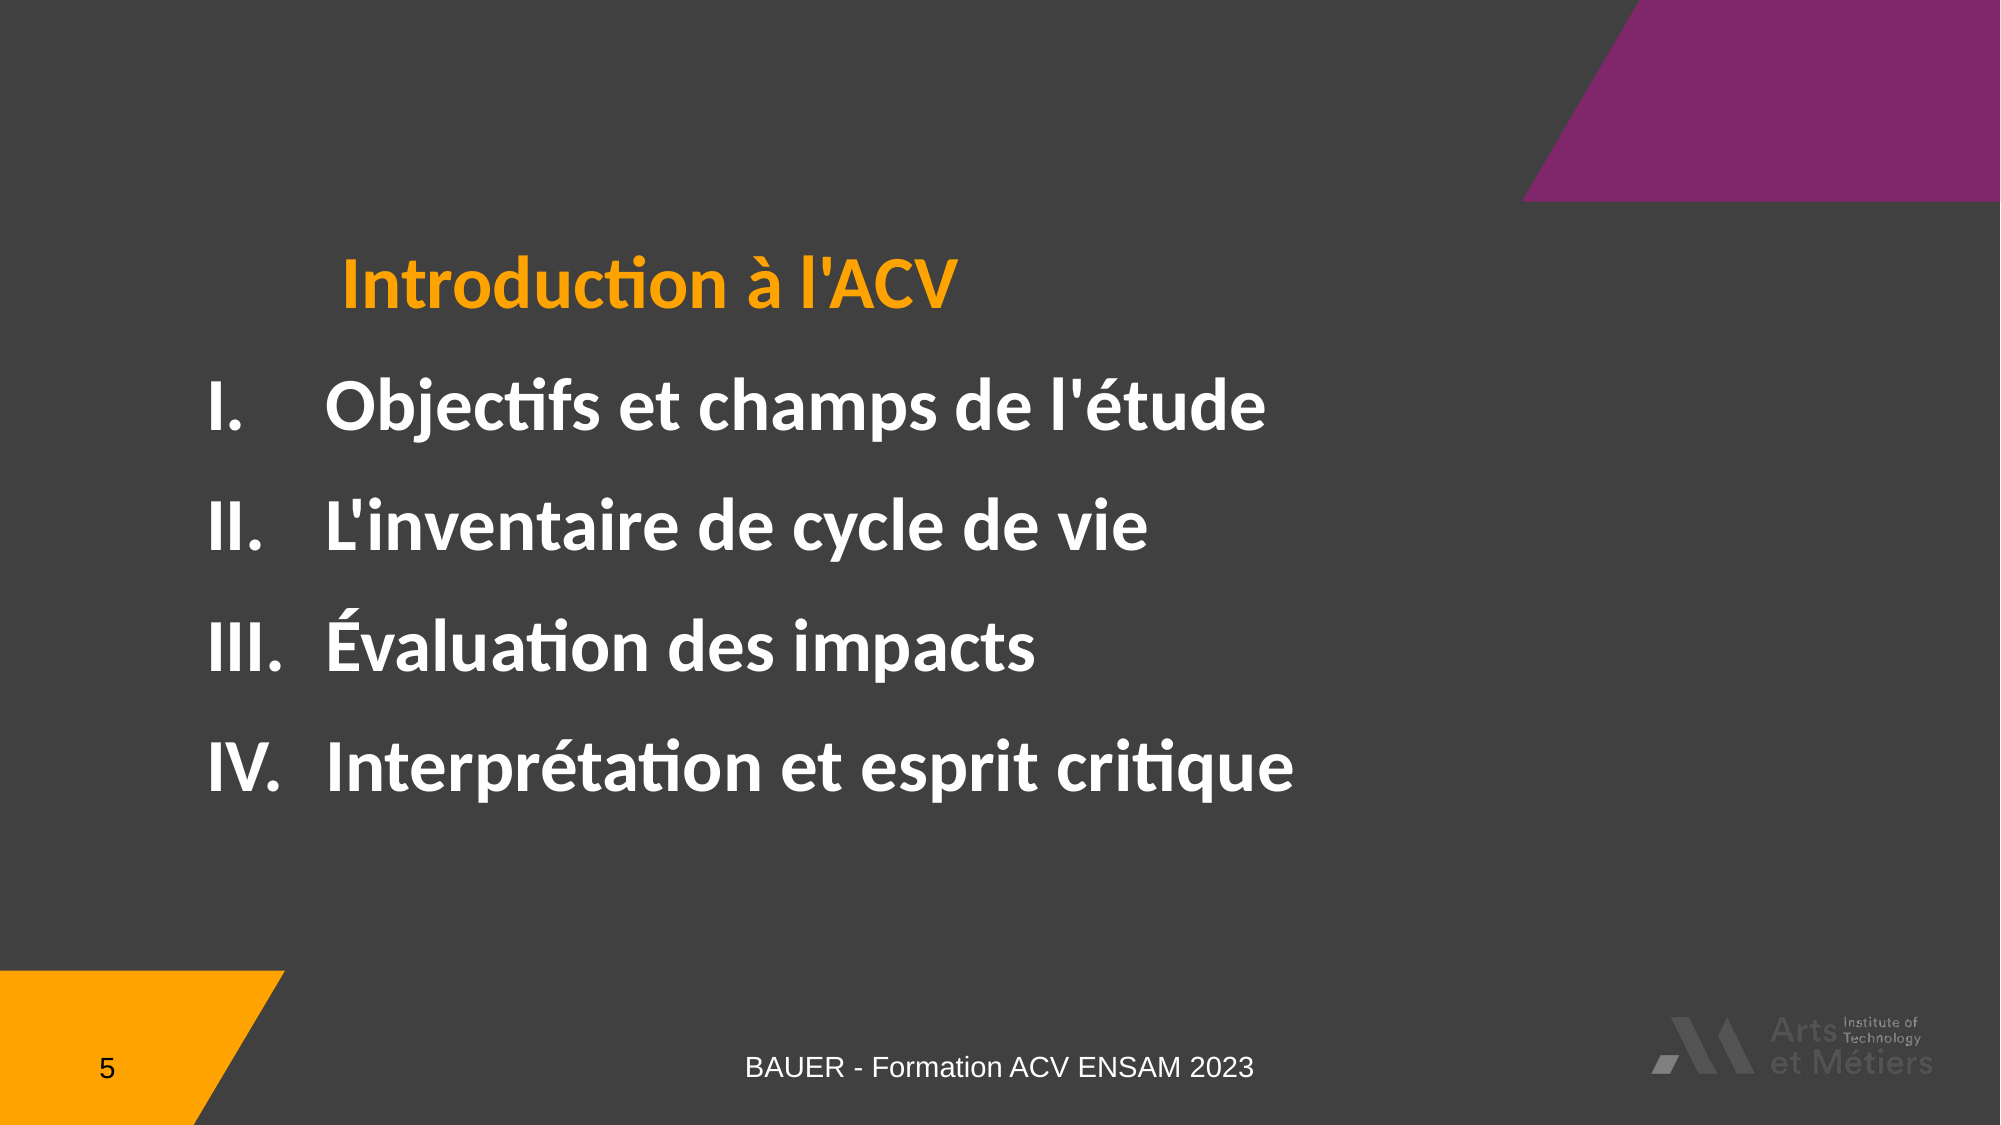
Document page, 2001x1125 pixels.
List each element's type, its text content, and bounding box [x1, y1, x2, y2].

list Introduction à l'ACV Objectifs et champs de l'étude L'inventaire de cycle de vie Évaluation des impacts Interprétation et esprit critique [190, 236, 1949, 1019]
picture [1631, 997, 1952, 1093]
